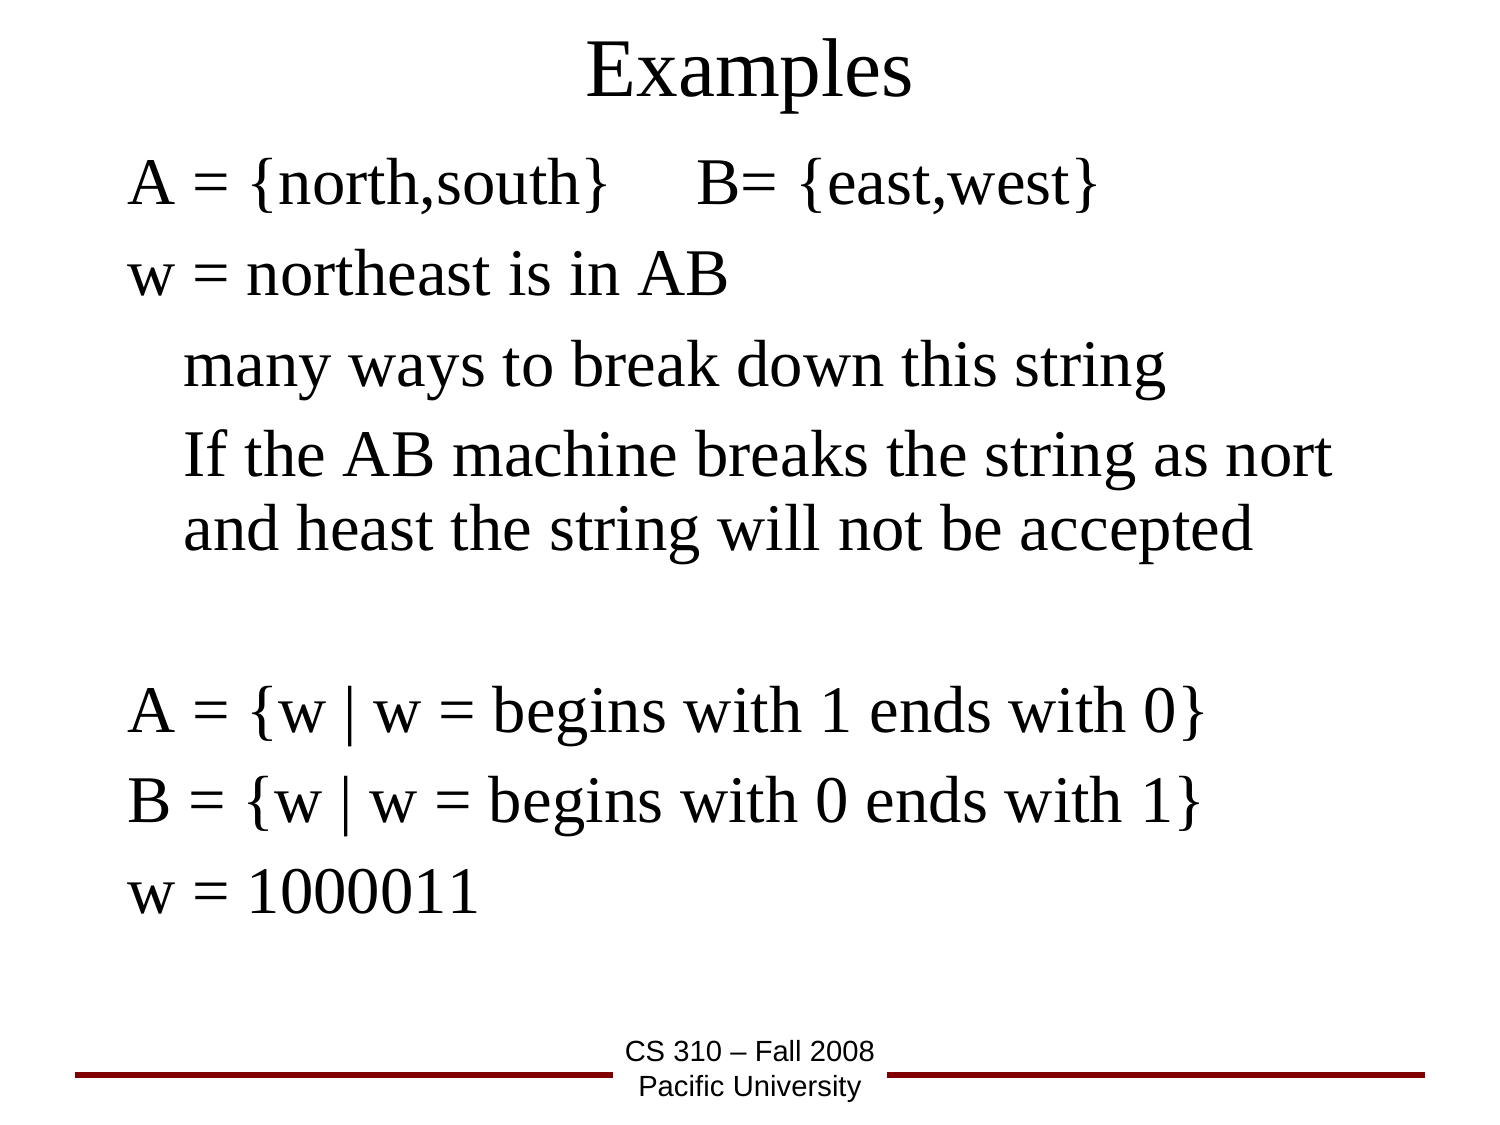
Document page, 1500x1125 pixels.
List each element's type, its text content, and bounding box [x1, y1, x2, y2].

title Examples [112, 14, 1388, 123]
list A = {north,south} B= {east,west} w = northeast is in AB many ways to break down this string If the AB machine breaks the string as nort and heast the string will not be accepted A = {w | w = begins with 1 ends with 0} B = {w | w = begins with 0 ends with 1} w = 1000011 [112, 137, 1388, 1000]
